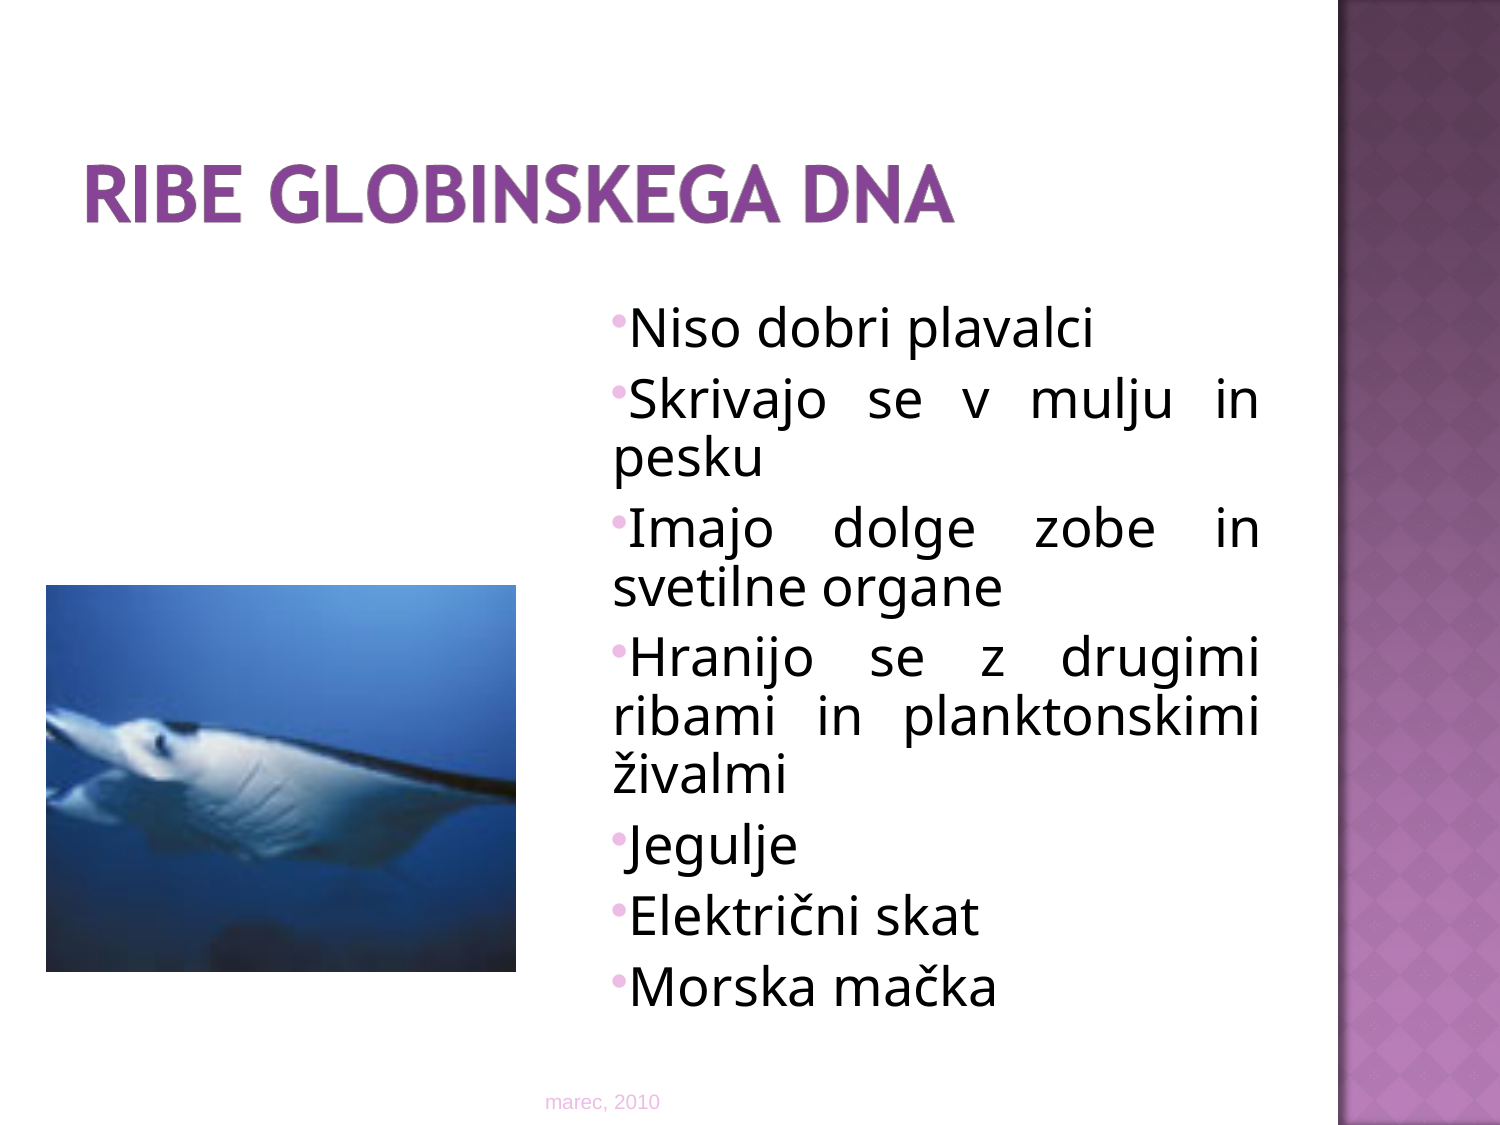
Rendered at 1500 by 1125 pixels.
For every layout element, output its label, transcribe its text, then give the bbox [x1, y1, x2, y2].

picture [46, 585, 516, 972]
picture [1337, 0, 1500, 1125]
picture [34, 52, 1264, 241]
text_box marec, 2010 [74, 1075, 675, 1114]
text_box Niso dobri plavalci Skrivajo se v mulju in pesku Imajo dolge zobe in svetilne organe Hranijo se z drugimi ribami in planktonskimi živalmi Jegulje Električni skat Morska mačka [597, 292, 1278, 1090]
